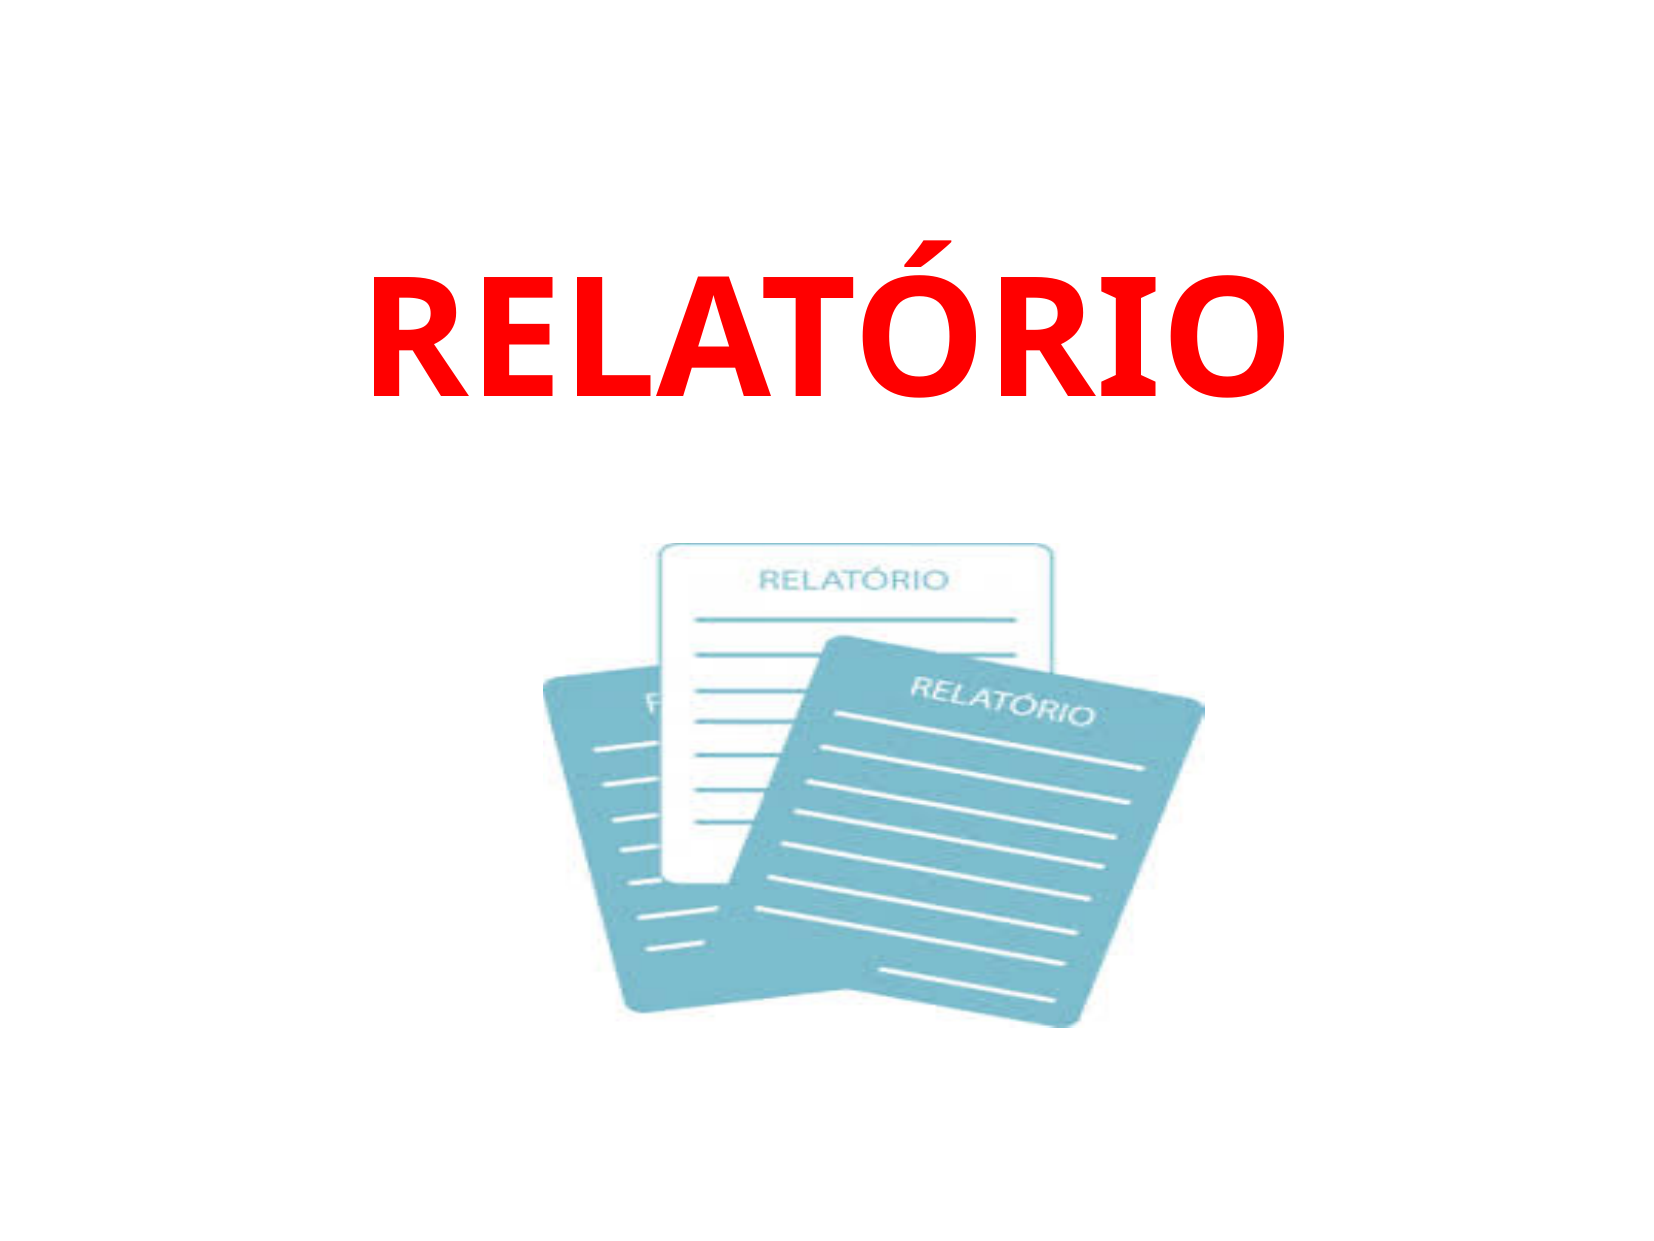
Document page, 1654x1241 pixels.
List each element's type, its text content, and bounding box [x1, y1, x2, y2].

picture [543, 543, 1205, 1028]
title RELATÓRIO [82, 49, 1571, 615]
